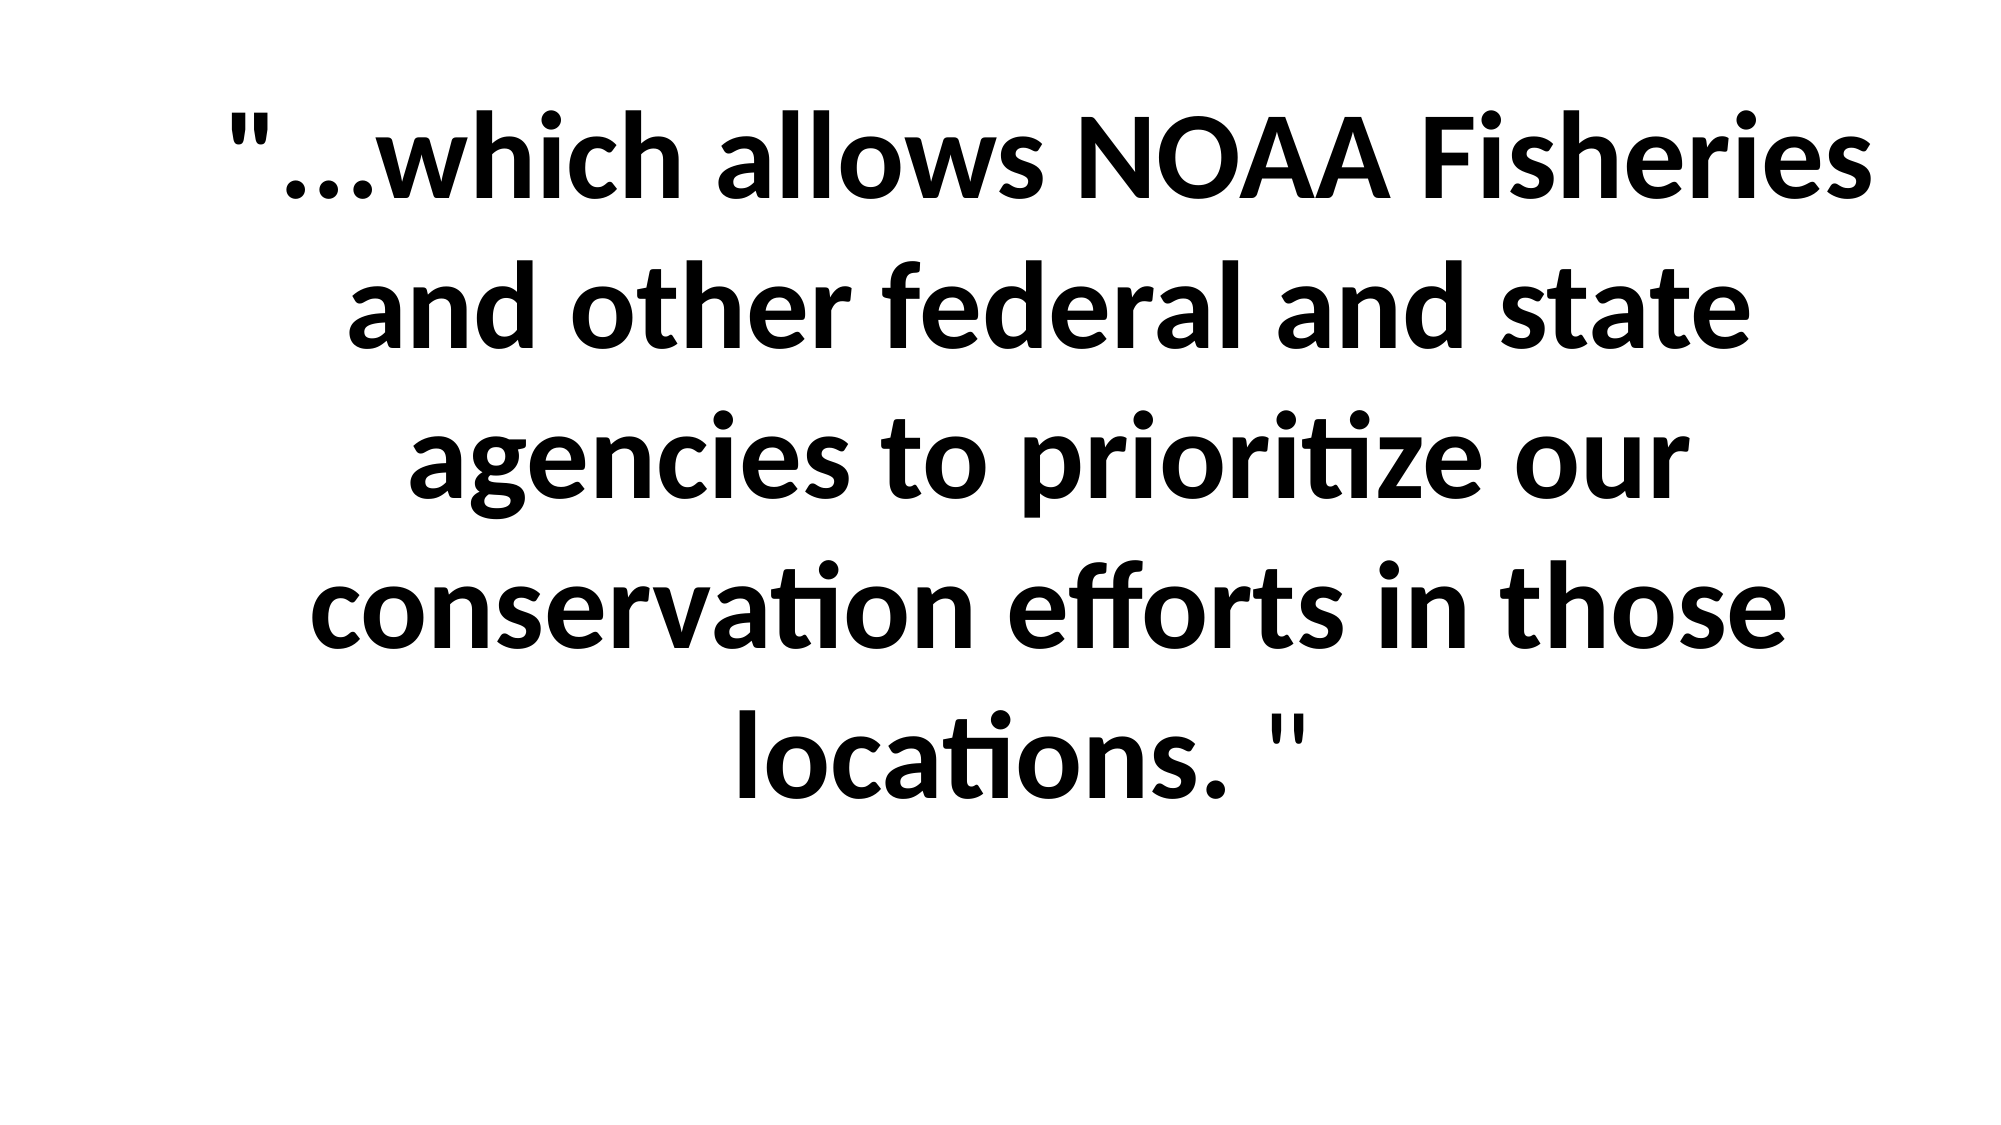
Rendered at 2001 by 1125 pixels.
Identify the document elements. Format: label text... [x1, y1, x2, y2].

text_box "...which allows NOAA Fisheries and other federal and state agencies to prioritize our conservation efforts in those locations. " [129, 66, 1971, 832]
